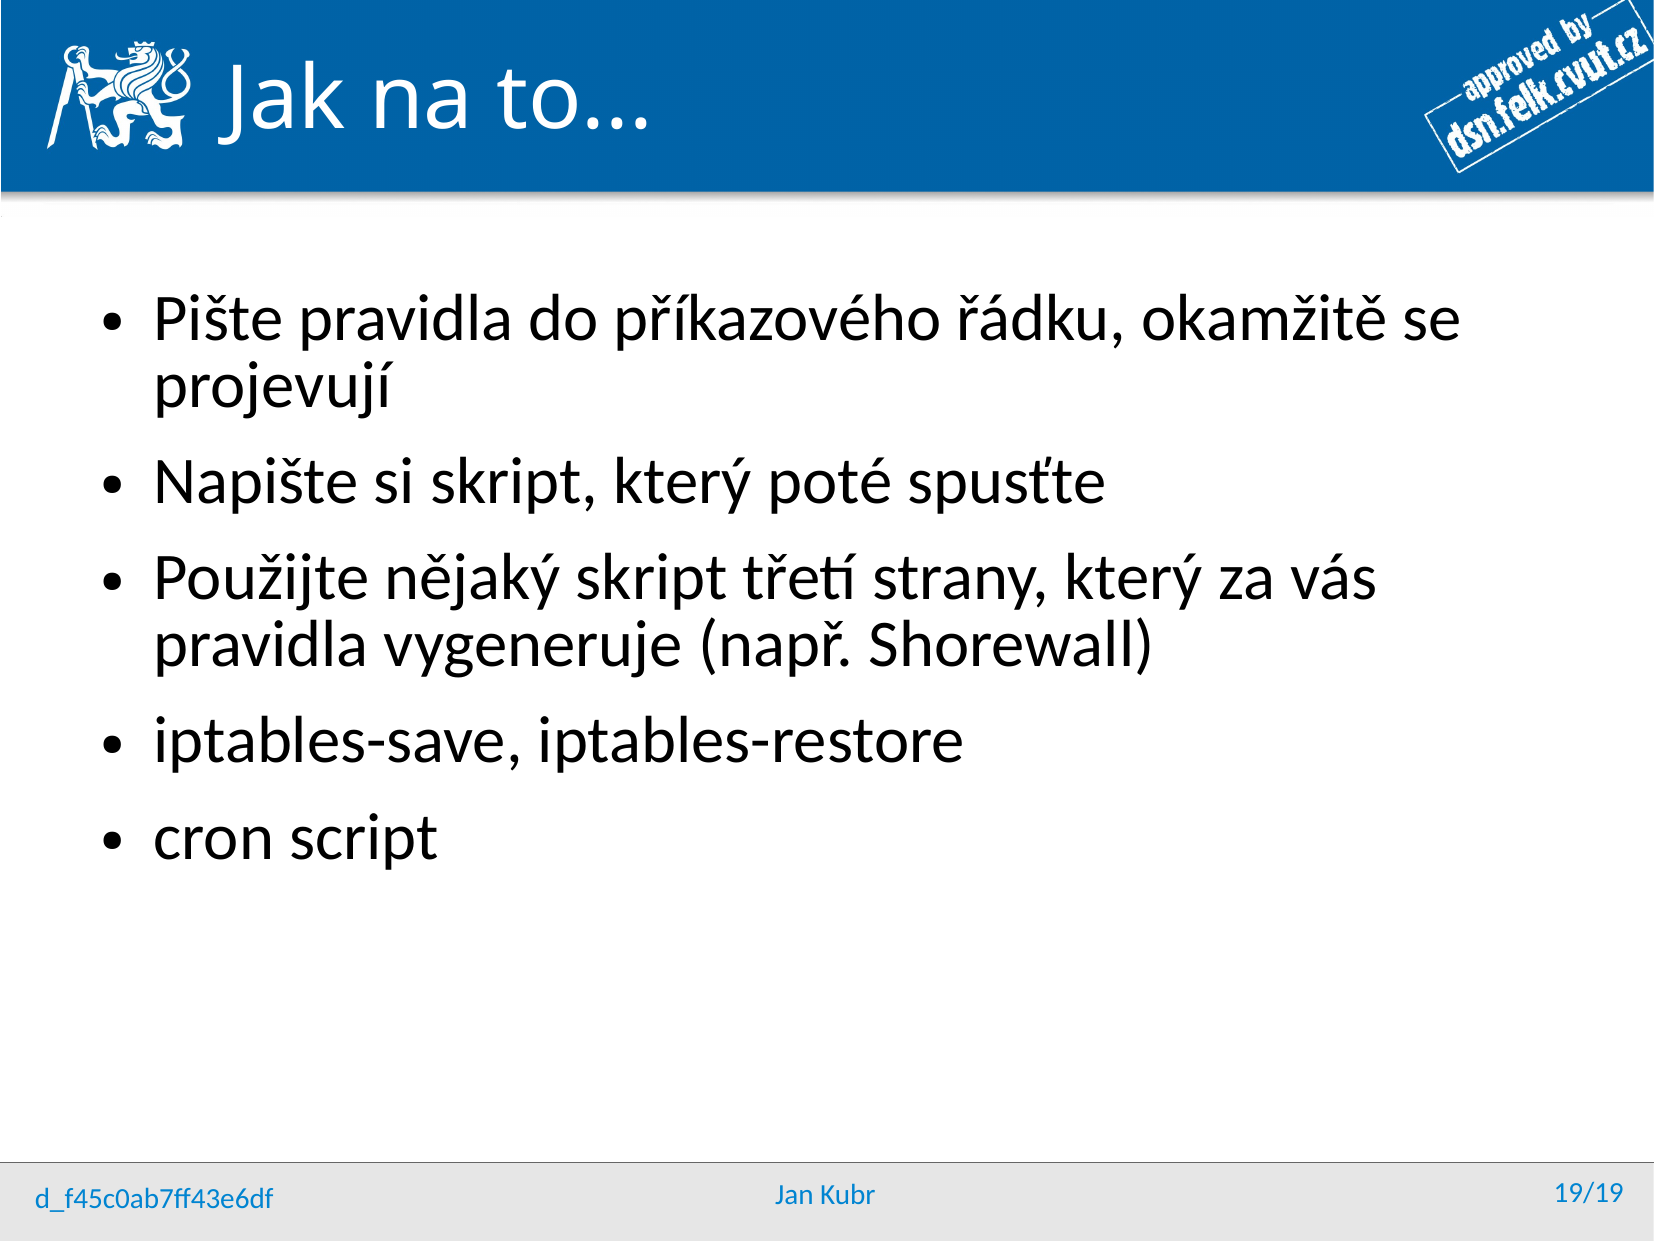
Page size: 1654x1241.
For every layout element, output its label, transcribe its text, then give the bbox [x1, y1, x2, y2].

picture [1, 0, 1654, 217]
title Jak na to... [225, 0, 1426, 188]
list Pište pravidla do příkazového řádku, okamžitě se projevují Napište si skript, který poté spusťte Použijte nějaký skript třetí strany, který za vás pravidla vygeneruje (např. Shorewall) iptables-save, iptables-restore cron script [82, 290, 1571, 1010]
